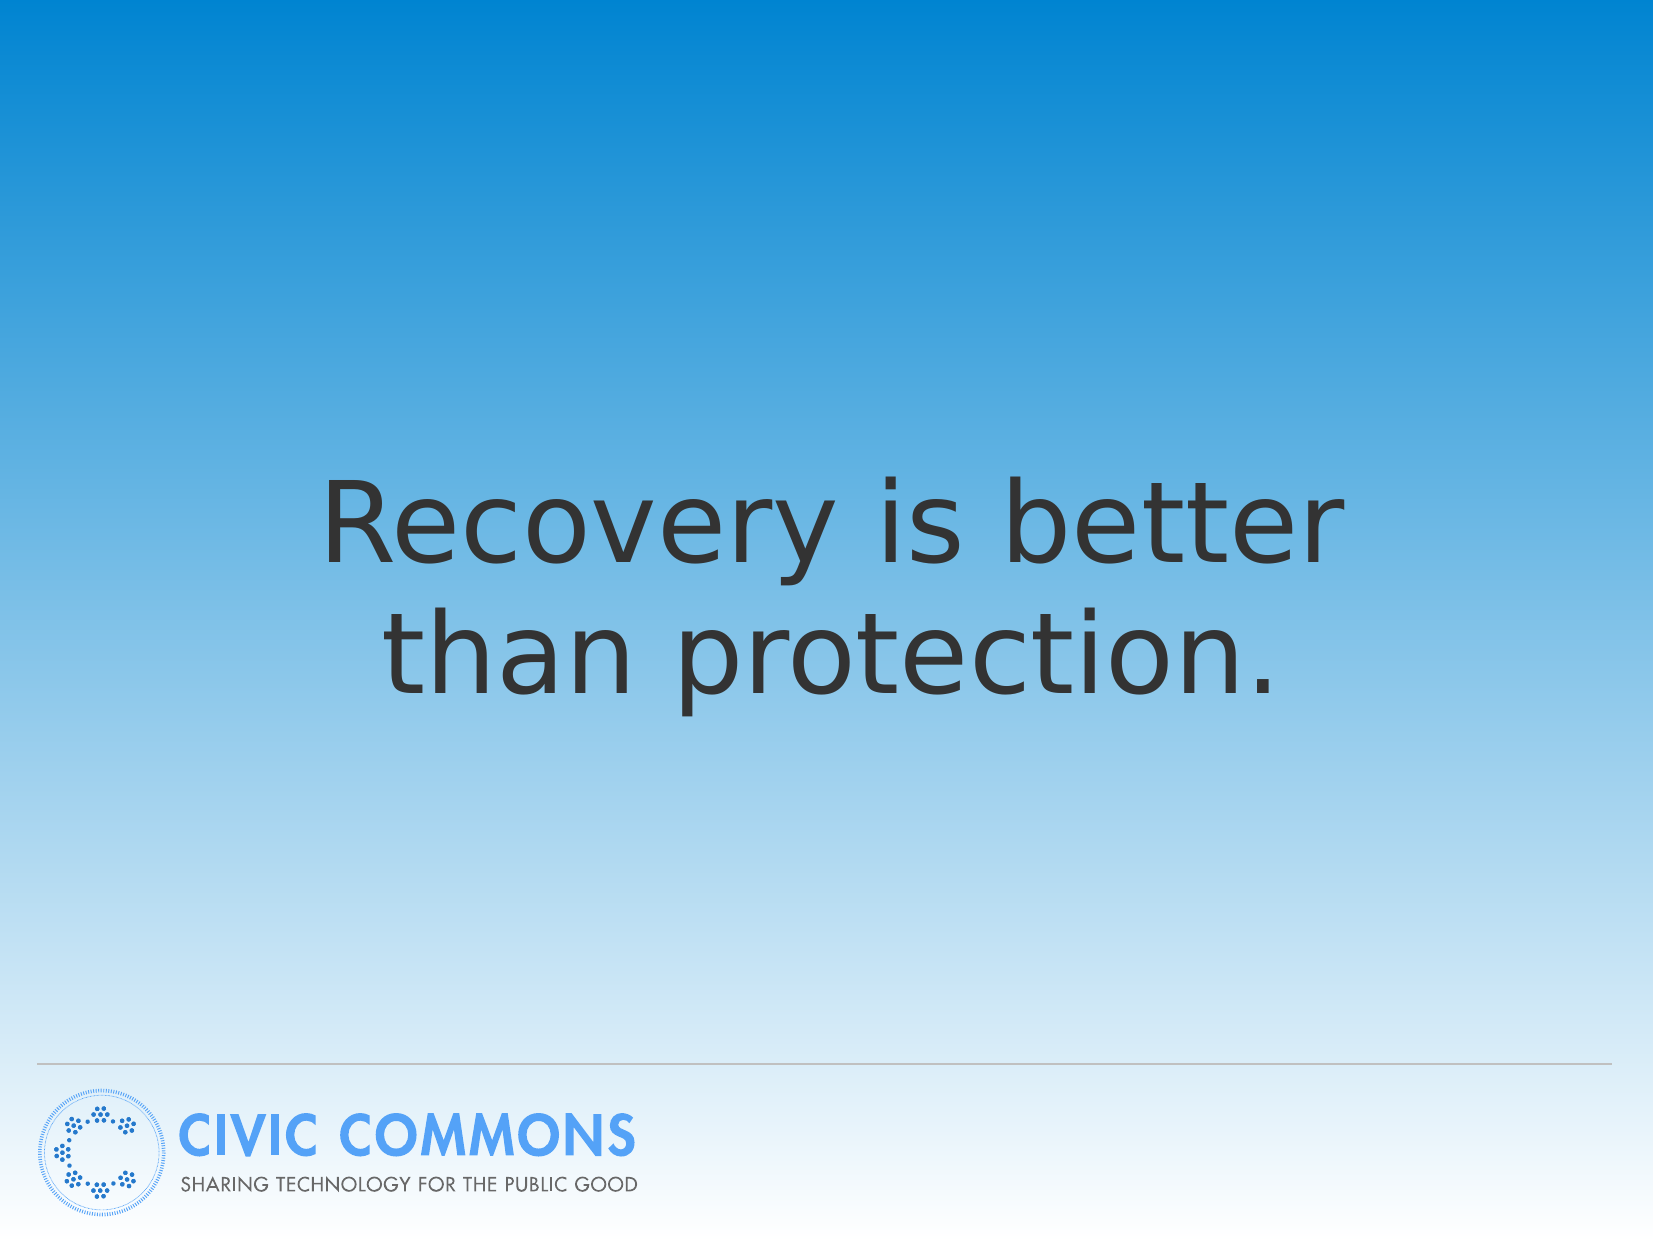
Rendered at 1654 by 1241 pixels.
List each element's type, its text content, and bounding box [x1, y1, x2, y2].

text_box Recovery is better than protection. [303, 450, 1361, 728]
picture [0, 1056, 689, 1241]
